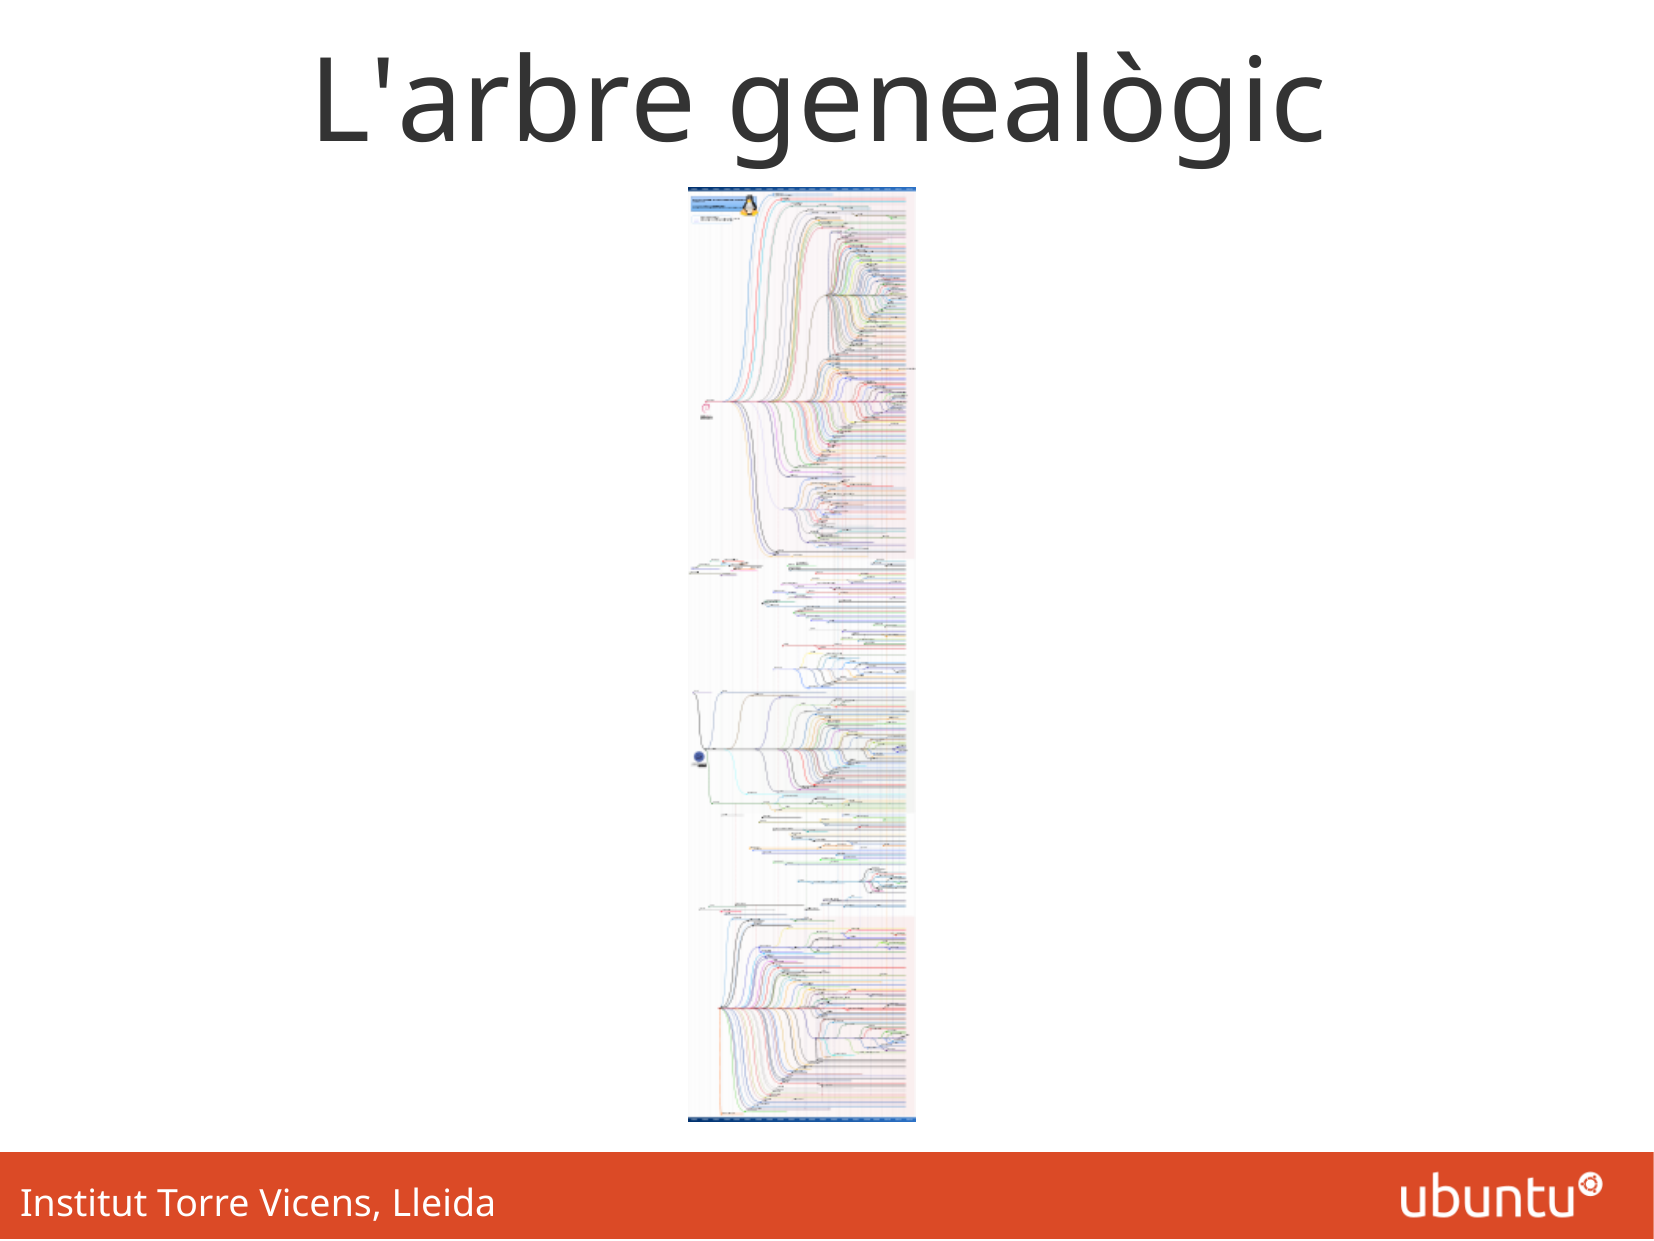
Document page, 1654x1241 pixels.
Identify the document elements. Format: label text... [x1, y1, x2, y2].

picture [688, 187, 916, 1123]
text_box Institut Torre Vicens, Lleida 17/05/2014 [5, 1169, 733, 1227]
picture [0, 1152, 1654, 1239]
title L'arbre genealògic [0, 0, 1489, 216]
